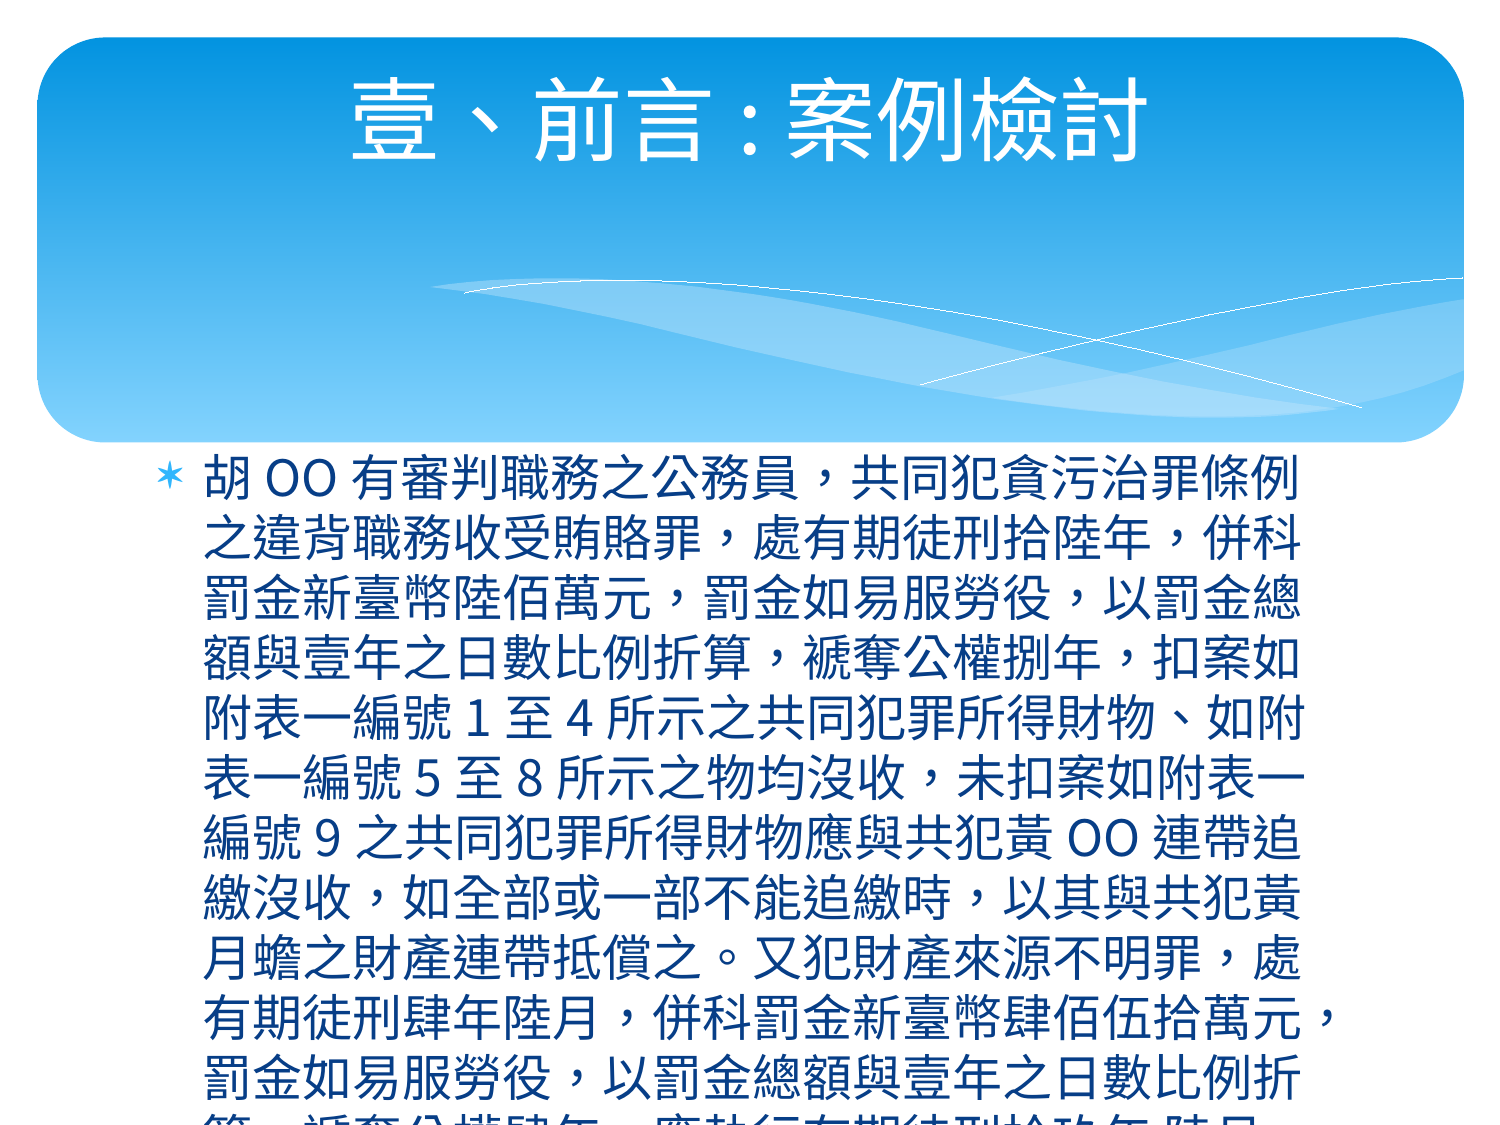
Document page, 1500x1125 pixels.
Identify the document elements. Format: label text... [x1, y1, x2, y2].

title 壹、前言:案例檢討 [75, 55, 1425, 261]
list 胡OO有審判職務之公務員，共同犯貪污治罪條例之違背職務收受賄賂罪，處有期徒刑拾陸年，併科罰金新臺幣陸佰萬元，罰金如易服勞役，以罰金總額與壹年之日數比例折算，褫奪公權捌年，扣案如附表一編號1至4所示之共同犯罪所得財物、如附表一編號5至8所示之物均沒收，未扣案如附表一編號9之共同犯罪所得財物應與共犯黃OO連帶追繳沒收，如全部或一部不能追繳時，以其與共犯黃月蟾之財產連帶抵償之。又犯財產來源不明罪，處有期徒刑肆年陸月，併科罰金新臺幣肆佰伍拾萬元，罰金如易服勞役，以罰金總額與壹年之日數比例折算，褫奪公權肆年。應執行有期徒刑拾玖年 陸月，併科罰金新臺幣壹仟萬元，罰金如易服勞役，以罰金總額與壹年之日數比例折算，褫奪公權捌年，扣案如附表一編號1至4所示之共同犯罪所得財物、如附表一編號5至8所示之物均沒收，未扣案如附表一編號9之共同犯罪所得財物應與共犯黃月蟾連帶追繳沒收，如全部或一部不能追繳時，以 其與共犯黃OO之財產連帶抵償之。(臺灣高等法院臺中分院103年度上訴字第1700號刑事判決…尚未確定) [143, 438, 1359, 1005]
